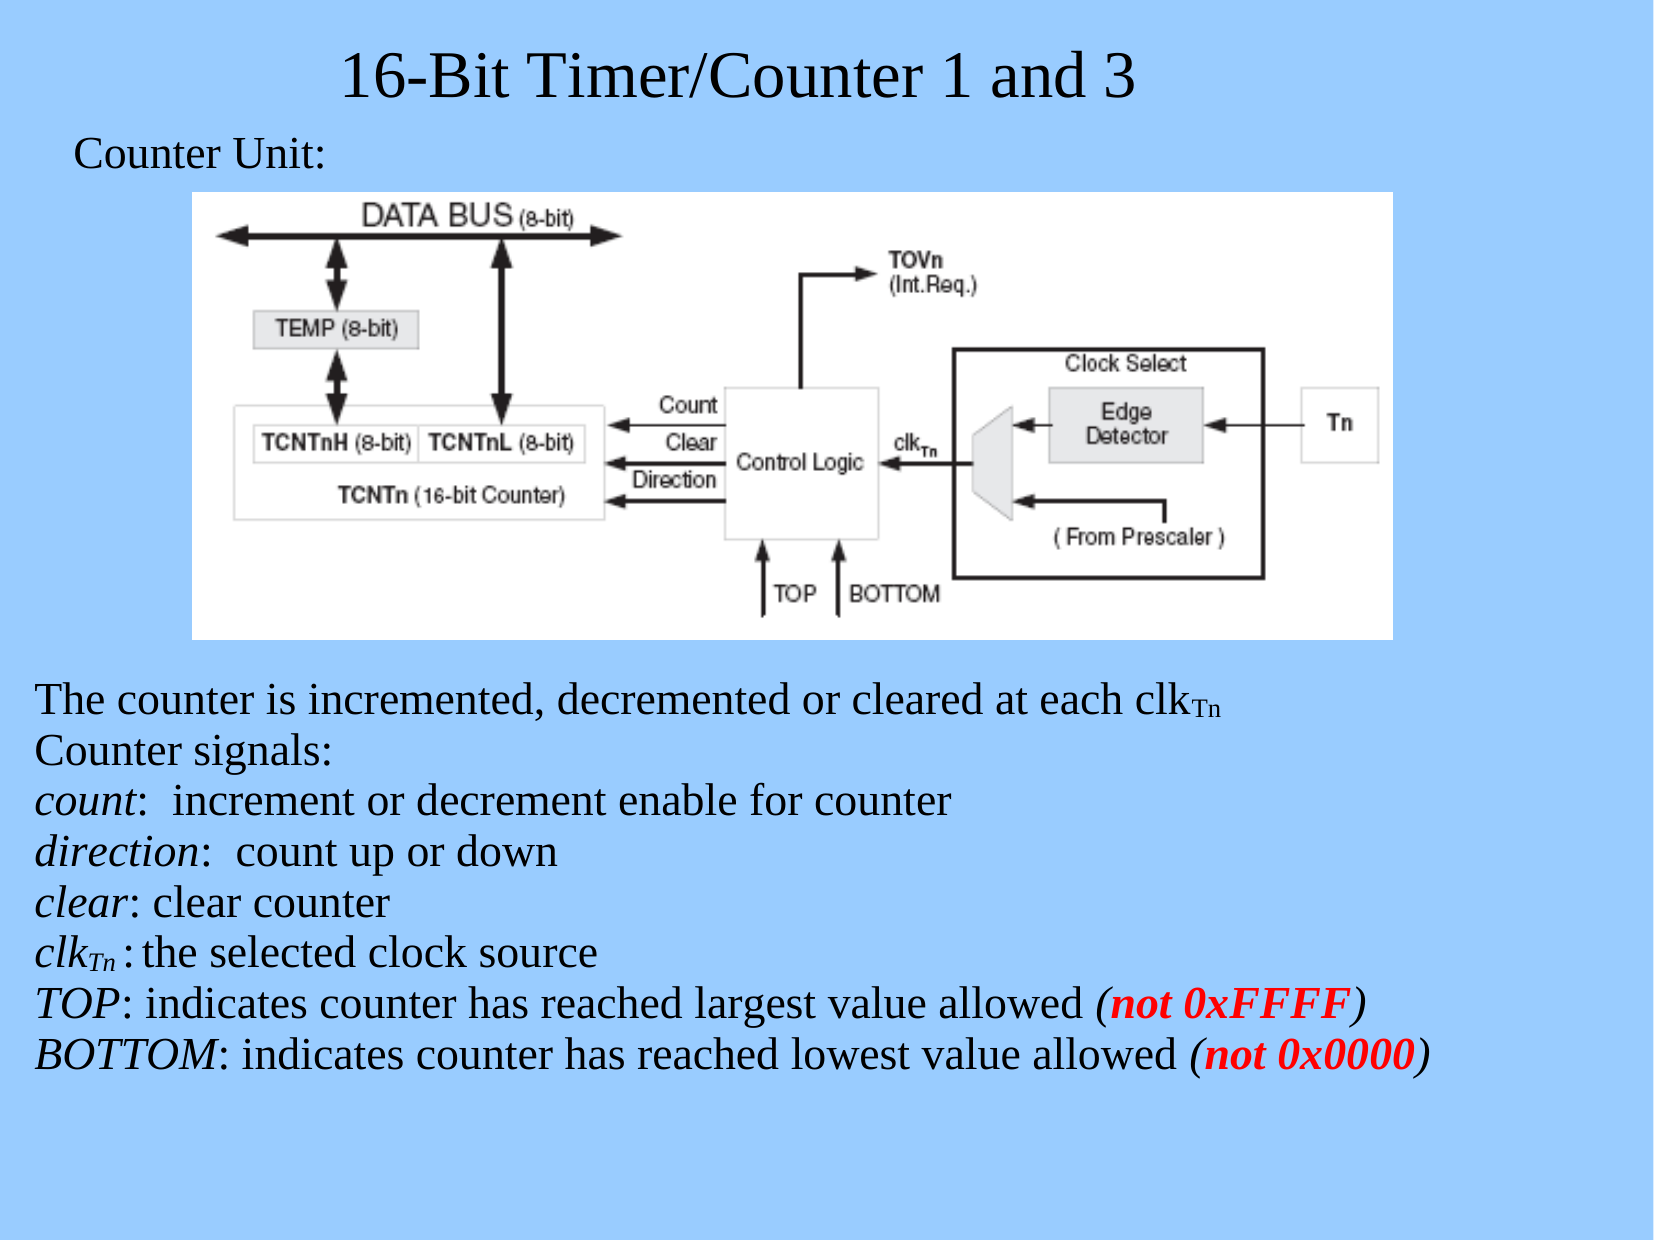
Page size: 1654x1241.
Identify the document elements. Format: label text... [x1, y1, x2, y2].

text_box The counter is incremented, decremented or cleared at each clkTn Counter signals: count: increment or decrement enable for counter direction: count up or down clear: clear counter clkTn : the selected clock source TOP: indicates counter has reached largest value allowed (not 0xFFFF) BOTTOM: indicates counter has reached lowest value allowed (not 0x0000) [34, 673, 1414, 1165]
picture [192, 192, 1393, 640]
text_box 16-Bit Timer/Counter 1 and 3 [339, 38, 1201, 113]
text_box Counter Unit: [73, 128, 1574, 1143]
